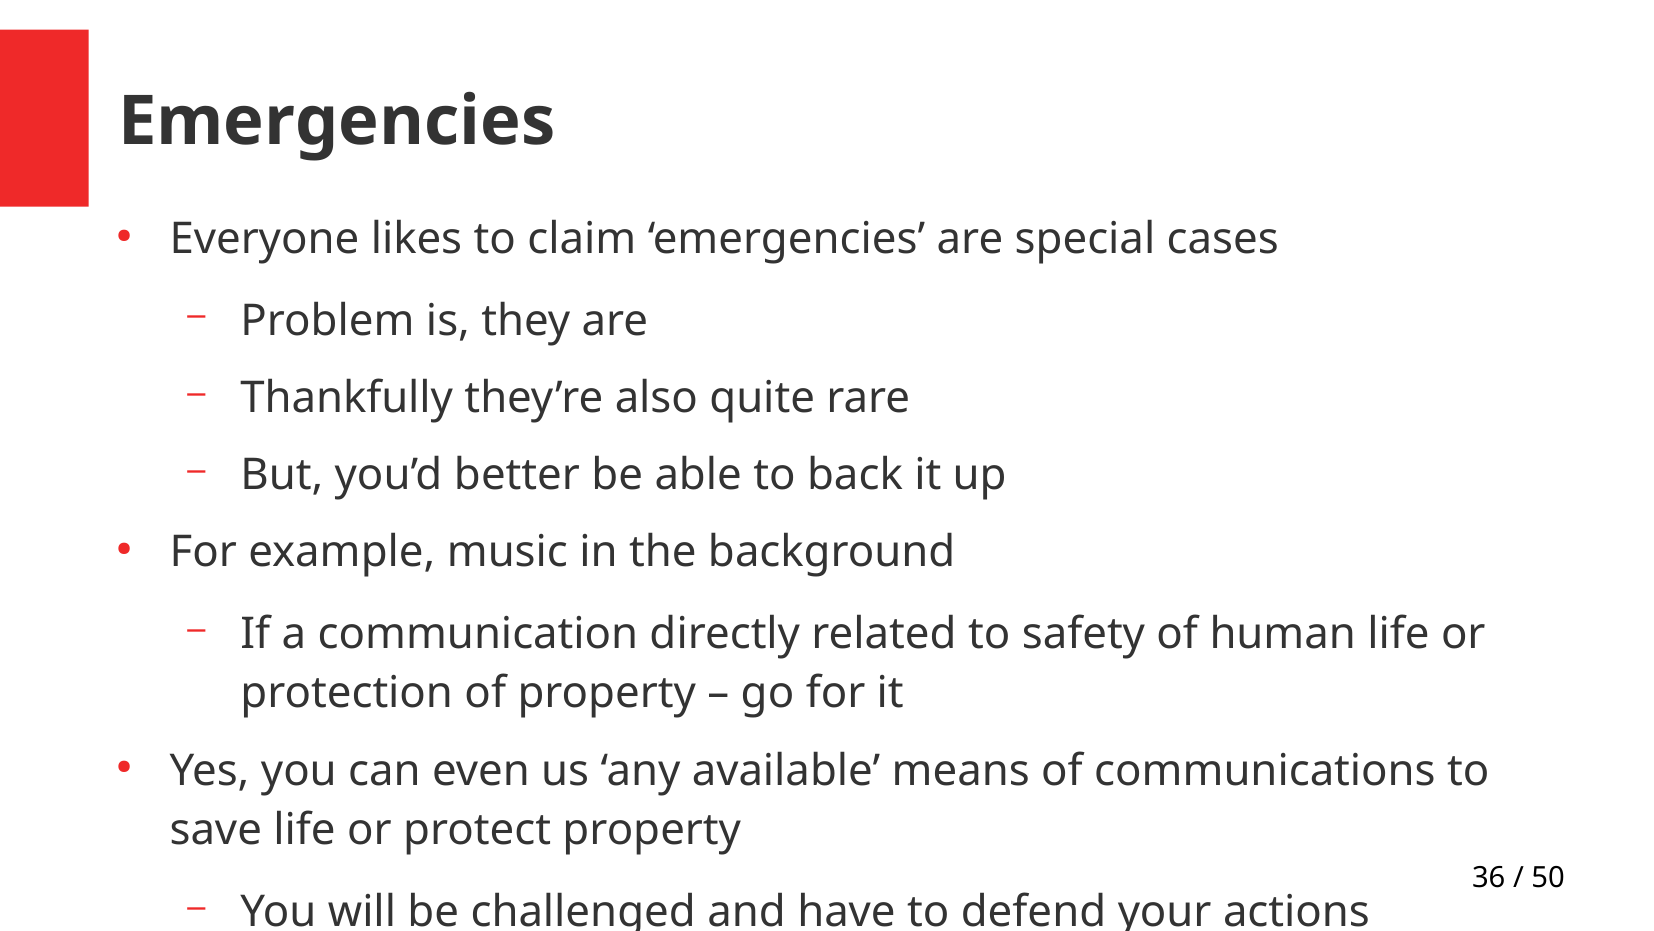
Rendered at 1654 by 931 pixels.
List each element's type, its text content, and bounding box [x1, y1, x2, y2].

list Everyone likes to claim ‘emergencies’ are special cases Problem is, they are Thankfully they’re also quite rare But, you’d better be able to back it up For example, music in the background If a communication directly related to safety of human life or protection of property – go for it Yes, you can even us ‘any available’ means of communications to save life or protect property You will be challenged and have to defend your actions [98, 206, 1576, 768]
title Emergencies [118, 29, 1595, 207]
